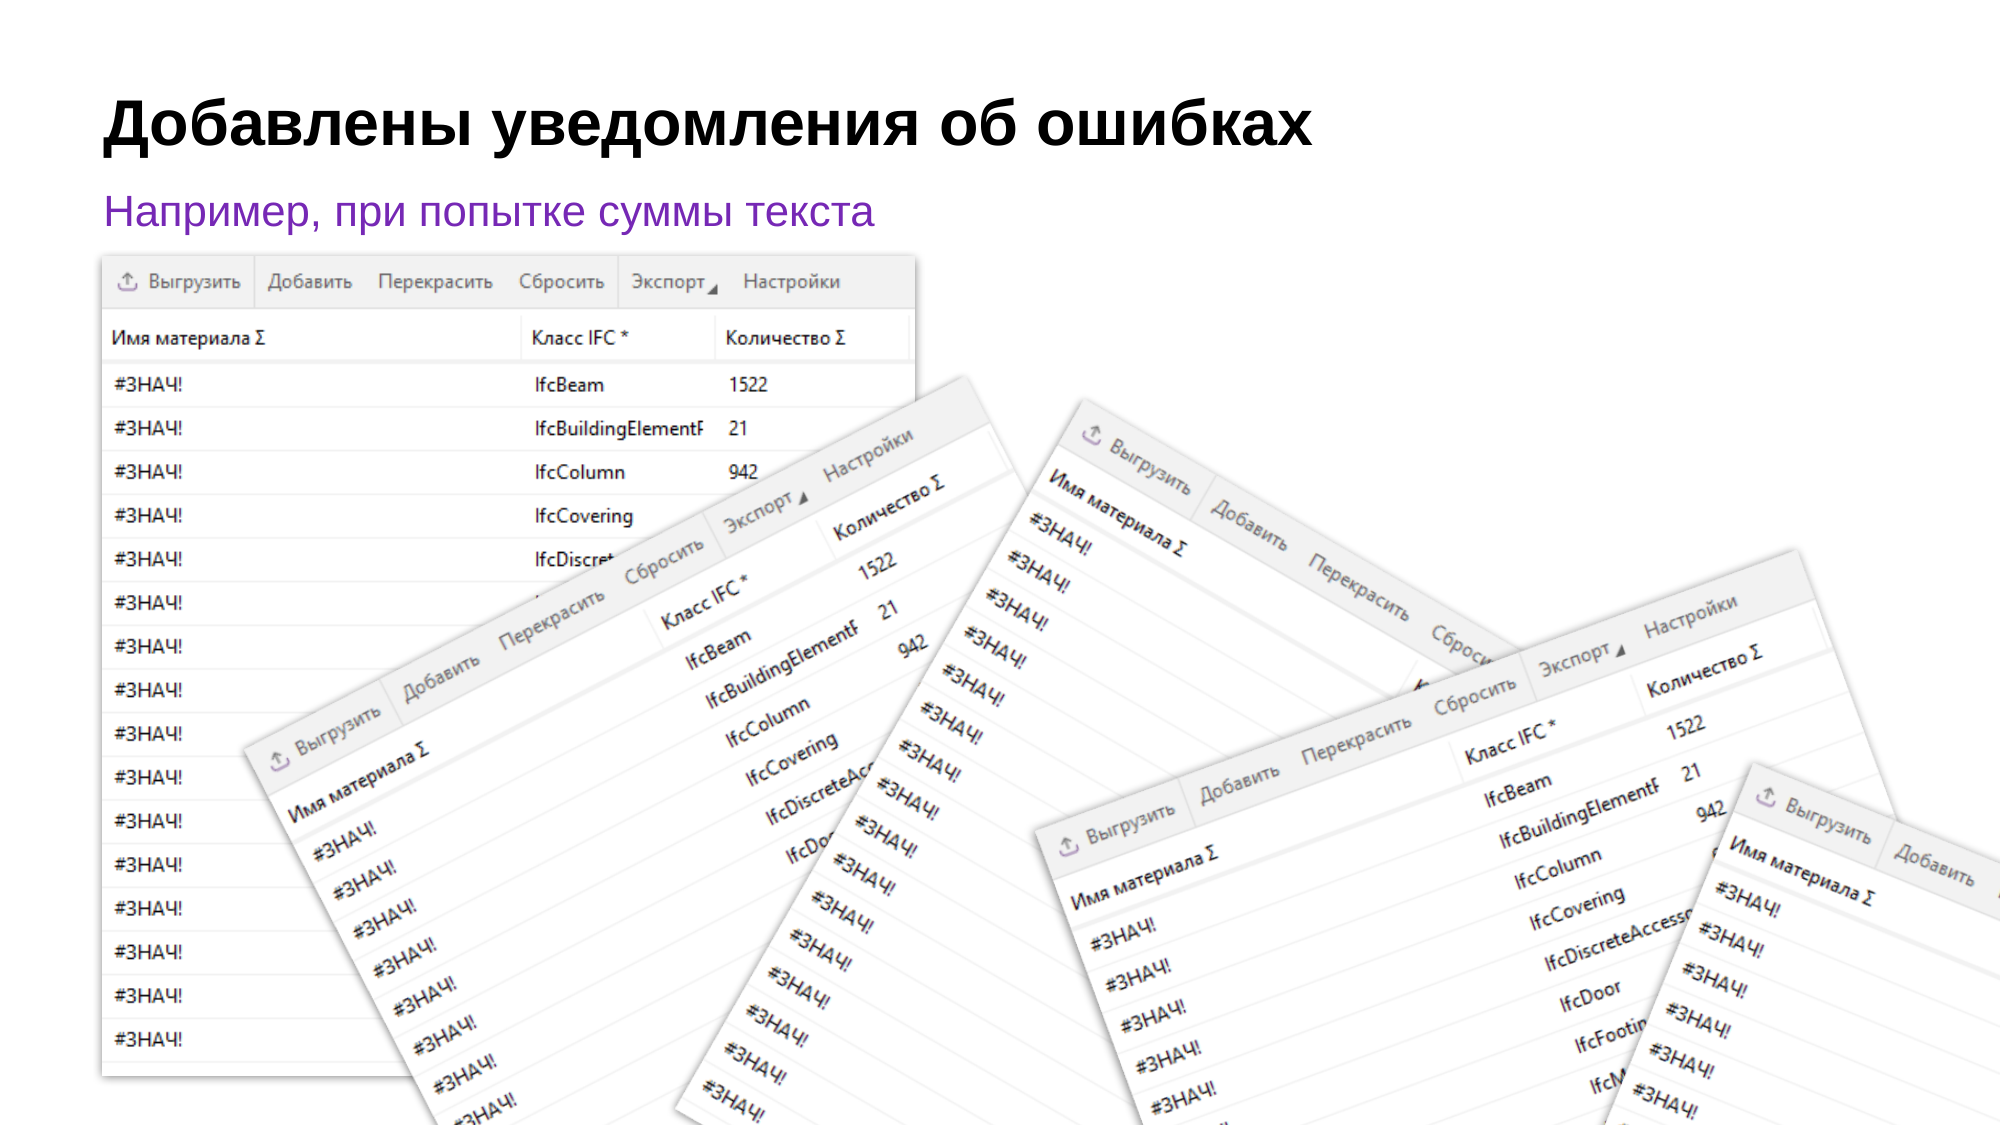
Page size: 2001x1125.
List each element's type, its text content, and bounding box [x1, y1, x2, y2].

text_box Например, при попытке суммы текста [88, 170, 1912, 240]
picture [102, 256, 2000, 1125]
text_box Добавлены уведомления об ошибках [88, 73, 1912, 170]
